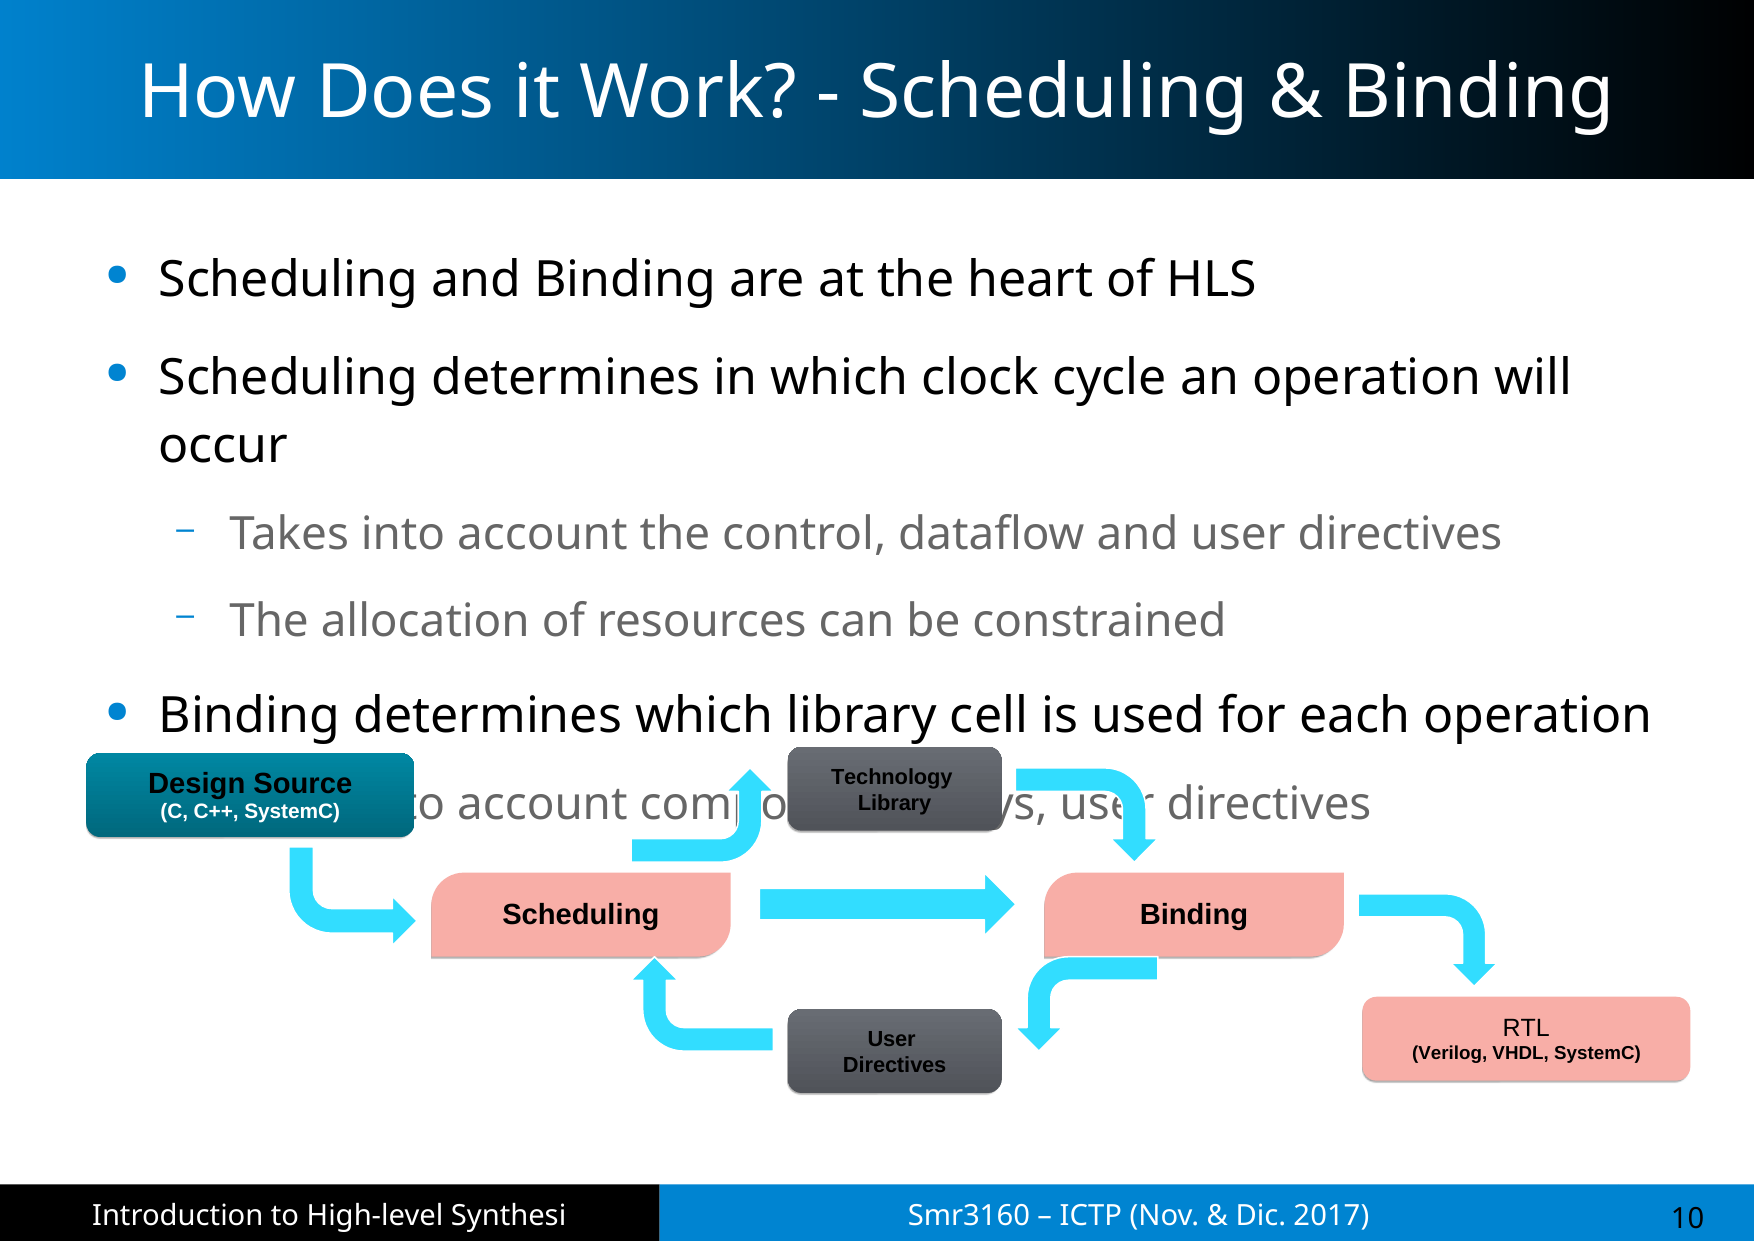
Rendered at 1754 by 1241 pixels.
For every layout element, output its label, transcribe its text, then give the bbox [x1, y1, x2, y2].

text_box [1358, 893, 1498, 987]
text_box Design Source (C, C++, SystemC) [86, 753, 415, 838]
text_box Technology Library [787, 746, 1002, 831]
text_box RTL (Verilog, VHDL, SystemC) [1362, 996, 1691, 1081]
text_box User Directives [787, 1009, 1002, 1094]
text_box [1015, 956, 1158, 1052]
list Scheduling and Binding are at the heart of HLS Scheduling determines in which clock cycle an operation will occur Takes into account the control, dataflow and user directives The allocation of resources can be constrained Binding determines which library cell is used for each operation Takes into account component delays, user directives [87, 242, 1667, 1010]
title How Does it Work? - Scheduling & Binding [87, 37, 1667, 139]
text_box [631, 767, 774, 863]
text_box [759, 872, 1016, 936]
text_box [630, 956, 774, 1052]
text_box Binding [1044, 872, 1344, 957]
text_box [288, 846, 418, 946]
text_box Scheduling [431, 872, 731, 957]
text_box [1015, 767, 1158, 863]
